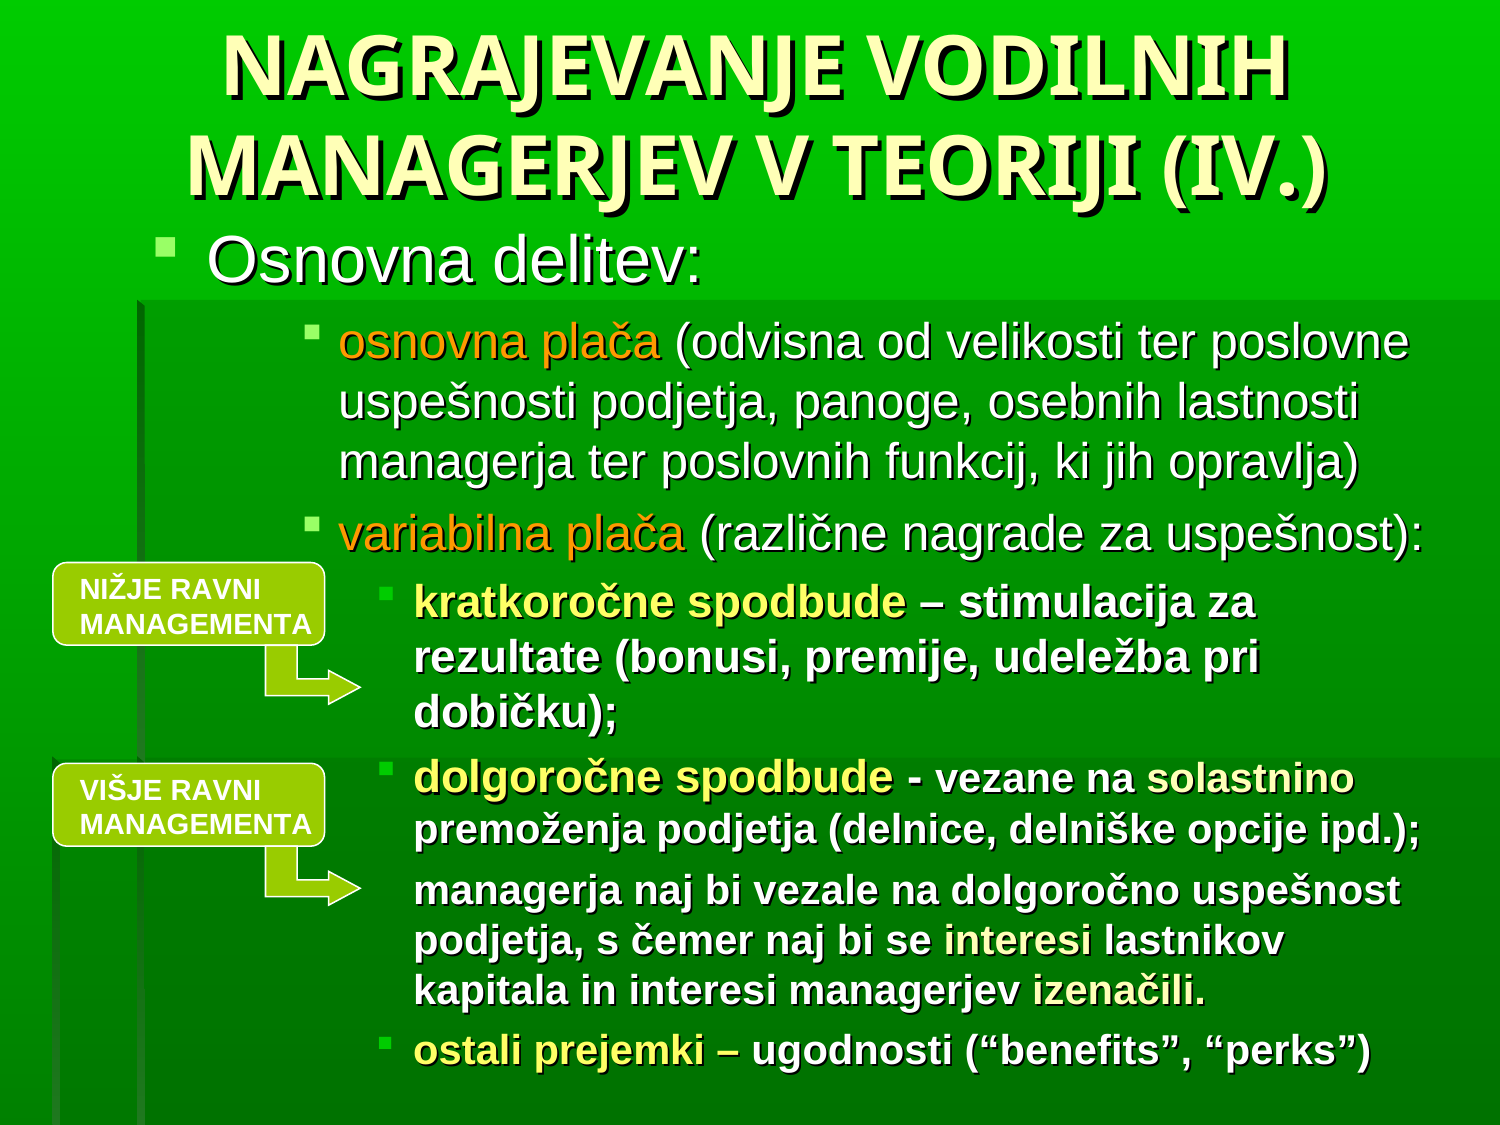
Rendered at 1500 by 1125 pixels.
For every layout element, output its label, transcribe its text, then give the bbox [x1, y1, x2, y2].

list Osnovna delitev: osnovna plača (odvisna od velikosti ter poslovne uspešnosti podjetja, panoge, osebnih lastnosti managerja ter poslovnih funkcij, ki jih opravlja) variabilna plača (različne nagrade za uspešnost): kratkoročne spodbude – stimulacija za rezultate (bonusi, premije, udeležba pri dobičku); dolgoročne spodbude - vezane na solastnino premoženja podjetja (delnice, delniške opcije ipd.); managerja naj bi vezale na dolgoročno uspešnost podjetja, s čemer naj bi se interesi lastnikov kapitala in interesi managerjev izenačili. ostali prejemki – ugodnosti (“benefits”, “perks”) [135, 207, 1457, 1125]
text_box [52, 763, 64, 846]
title NAGRAJEVANJE VODILNIH MANAGERJEV V TEORIJI (IV.) [53, 4, 1459, 220]
text_box NIŽJE RAVNI MANAGEMENTA [64, 562, 337, 648]
text_box [265, 846, 361, 906]
text_box [265, 645, 361, 705]
text_box VIŠJE RAVNI MANAGEMENTA [64, 763, 337, 849]
text_box [52, 562, 64, 645]
